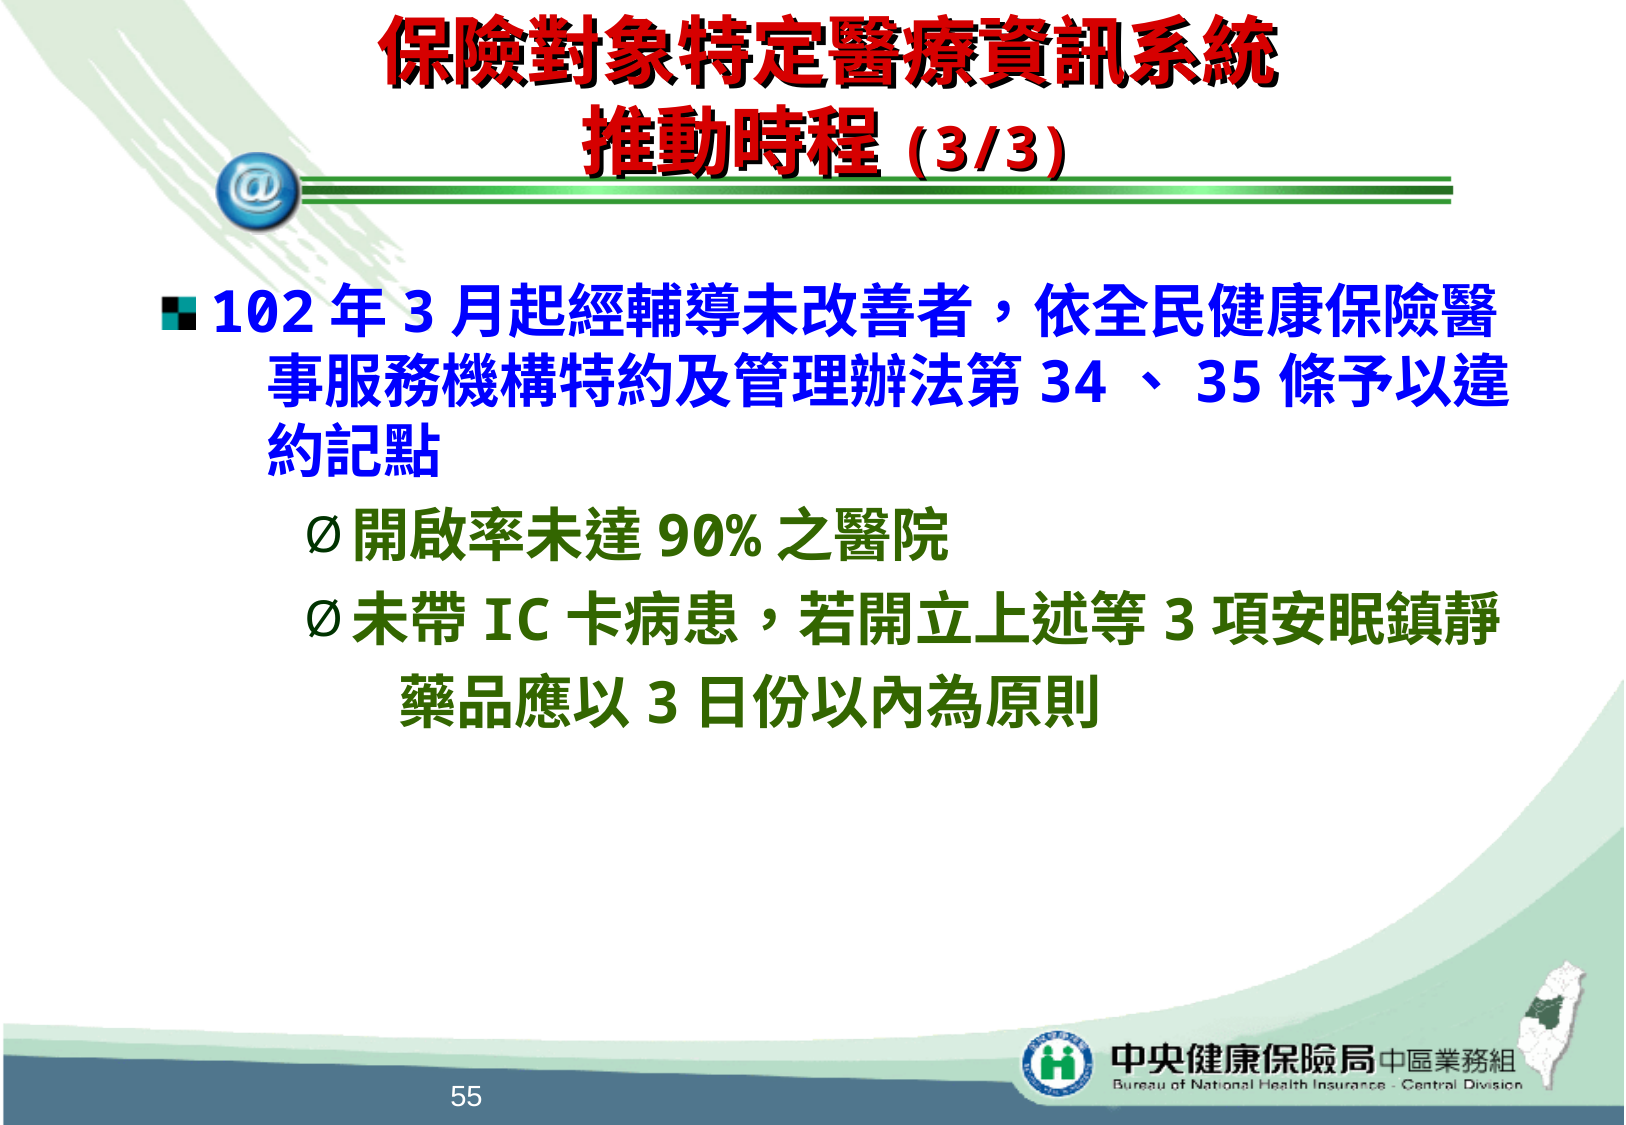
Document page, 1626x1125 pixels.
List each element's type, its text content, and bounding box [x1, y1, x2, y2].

title 保險對象特定醫療資訊系統 推動時程(3/3) [127, 0, 1527, 184]
text_box [435, 1065, 815, 1125]
list 102年3月起經輔導未改善者，依全民健康保險醫事服務機構特約及管理辦法第34、35條予以違約記點 開啟率未達90%之醫院 未帶IC卡病患，若開立上述等3項安眠鎮靜藥品應以3日份以內為原則 [139, 267, 1545, 1006]
